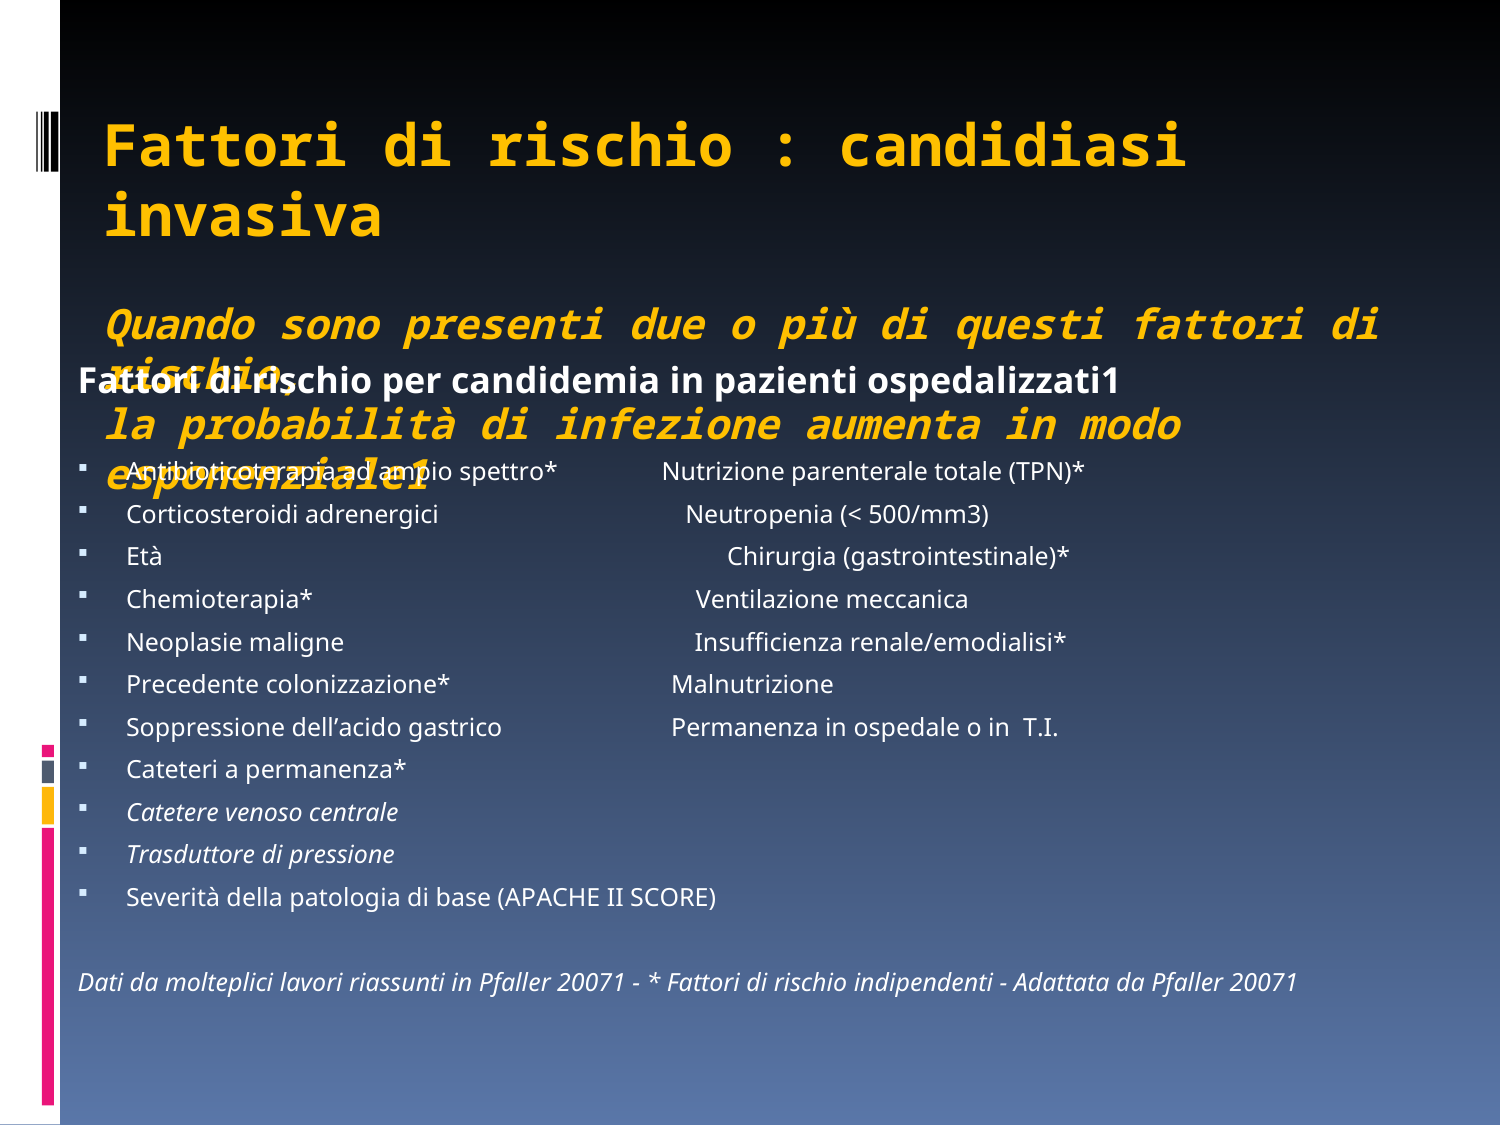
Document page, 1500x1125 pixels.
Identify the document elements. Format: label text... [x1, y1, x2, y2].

title Fattori di rischio : candidiasi invasiva Quando sono presenti due o più di questi fattori di rischio, la probabilità di infezione aumenta in modo esponenziale1 [88, 0, 1436, 421]
list Fattori di rischio per candidemia in pazienti ospedalizzati1 Antibioticoterapia ad ampio spettro* Nutrizione parenterale totale (TPN)* Corticosteroidi adrenergici Neutropenia (< 500/mm3) Età Chirurgia (gastrointestinale)* Chemioterapia* Ventilazione meccanica Neoplasie maligne Insufficienza renale/emodialisi* Precedente colonizzazione* Malnutrizione Soppressione dell’acido gastrico Permanenza in ospedale o in T.I. Cateteri a permanenza* Catetere venoso centrale Trasduttore di pressione Severità della patologia di base (APACHE II SCORE) Dati da molteplici lavori riassunti in Pfaller 20071 - * Fattori di rischio indipendenti - Adattata da Pfaller 20071 [53, 349, 1426, 1006]
